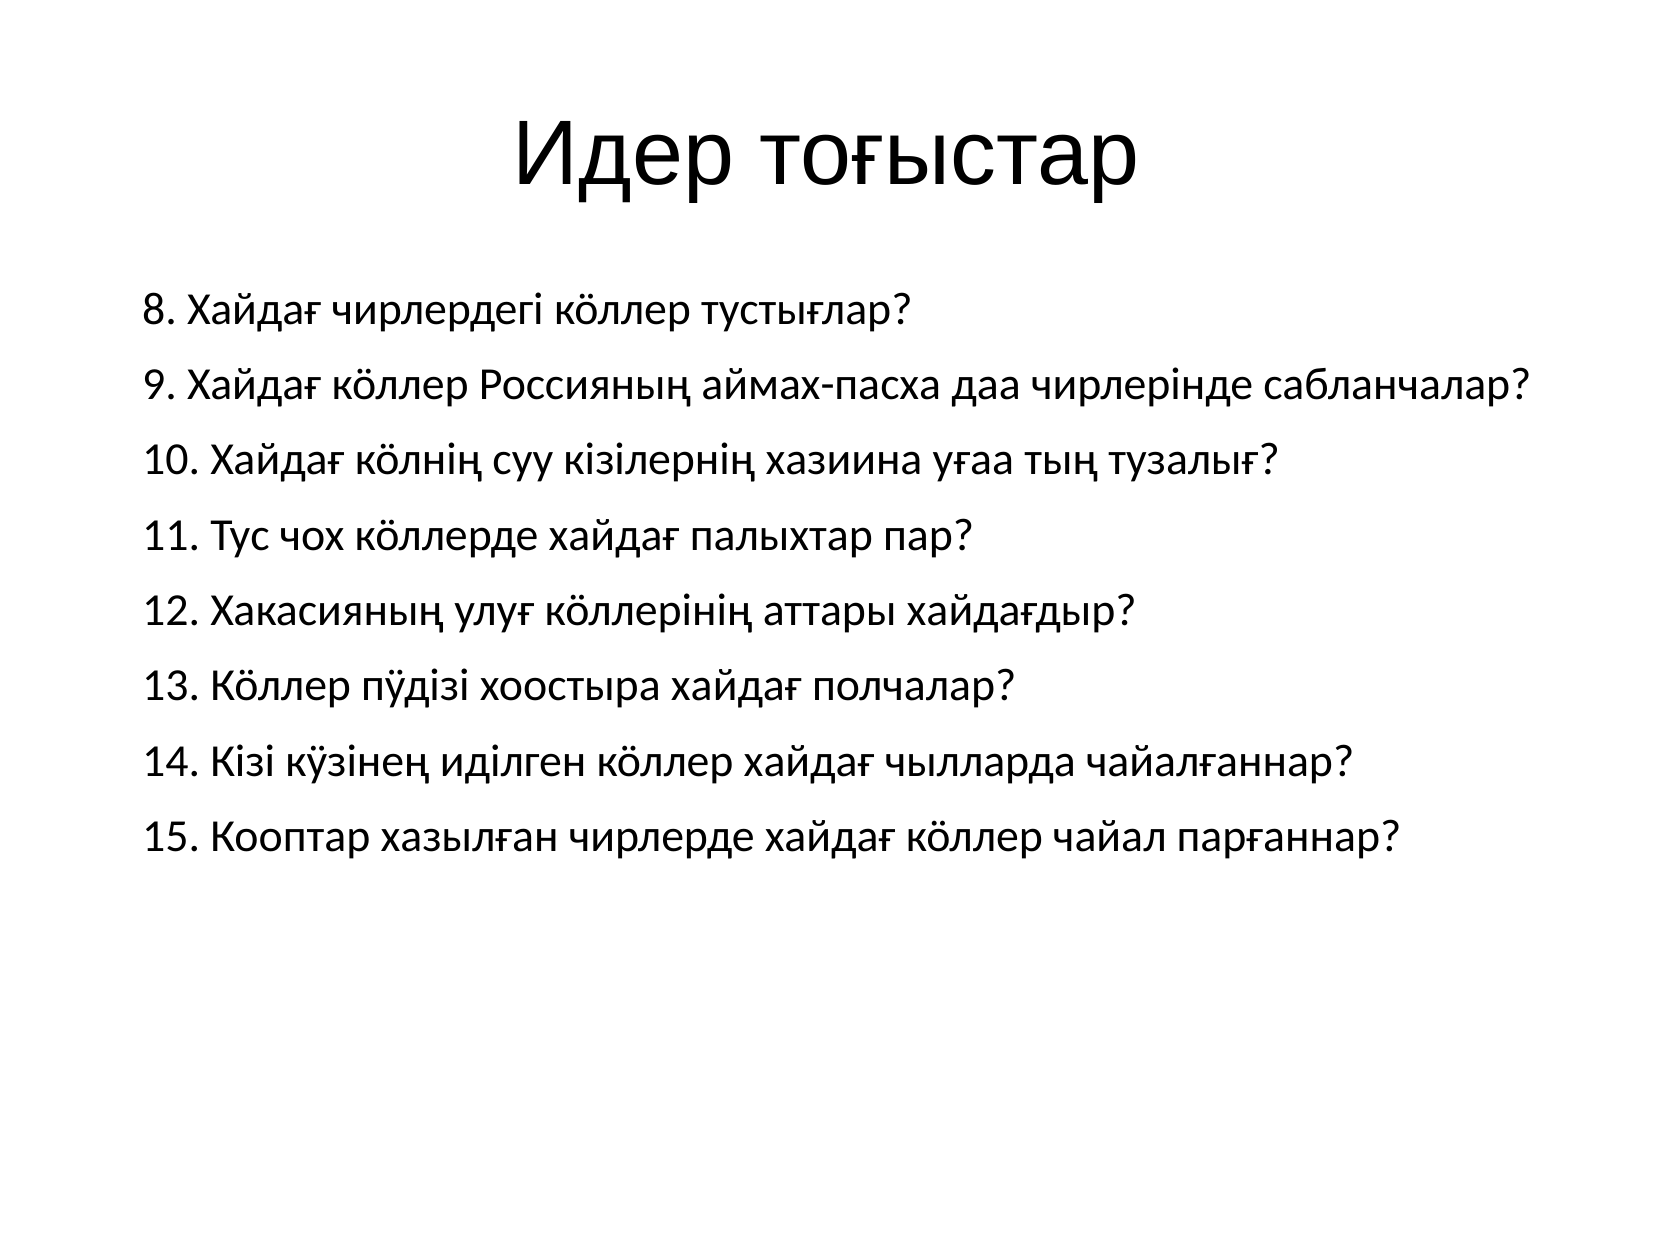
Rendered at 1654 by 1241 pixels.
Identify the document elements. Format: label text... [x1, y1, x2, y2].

list 8. Хайдағ чирлердегі кӧллер тустығлар? 9. Хайдағ кӧллер Россияның аймах-пасха даа чирлерінде сабланчалар? 10. Хайдағ кӧлнің суу кізілернің хазиина уғаа тың тузалығ? 11. Тус чох кӧллерде хайдағ палыхтар пар? 12. Хакасияның улуғ кӧллерінің аттары хайдағдыр? 13. Кӧллер пӱдізі хоостыра хайдағ полчалар? 14. Кізі кӱзінең иділген кӧллер хайдағ чылларда чайалғаннар? 15. Кооптар хазылған чирлерде хайдағ кӧллер чайал парғаннар? [82, 290, 1571, 1109]
title Идер тоғыстар [82, 49, 1571, 257]
